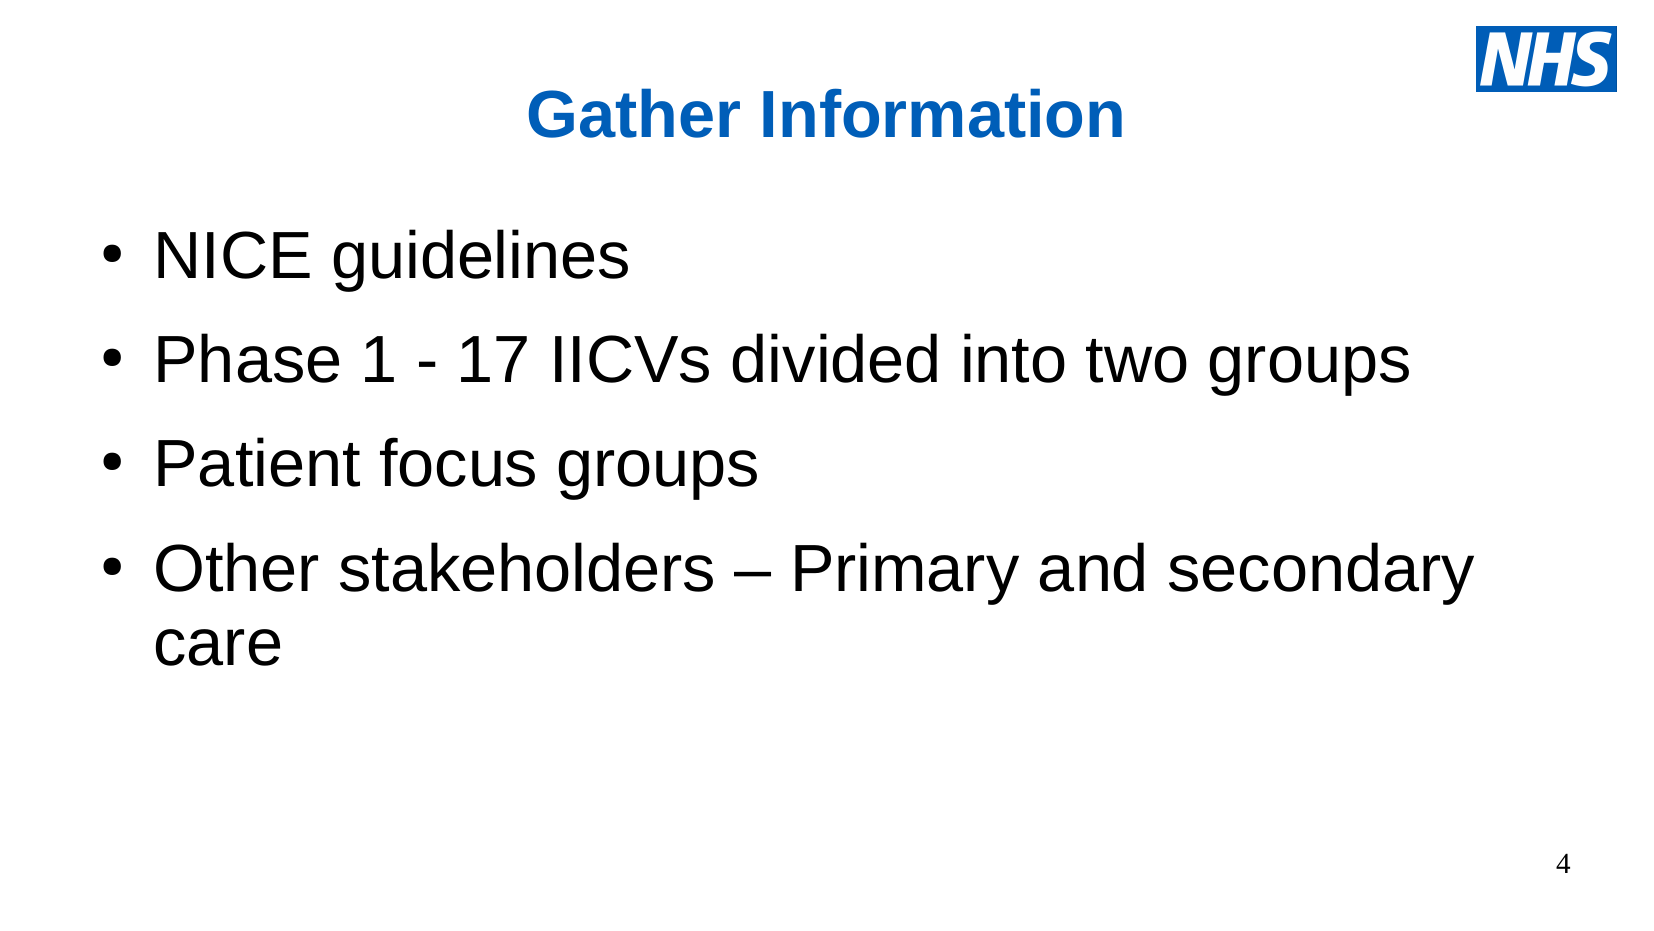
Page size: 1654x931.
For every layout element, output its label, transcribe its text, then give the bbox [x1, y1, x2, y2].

picture [1476, 26, 1617, 92]
list NICE guidelines Phase 1 - 17 IICVs divided into two groups Patient focus groups Other stakeholders – Primary and secondary care [82, 217, 1571, 758]
title Gather Information [82, 37, 1571, 193]
